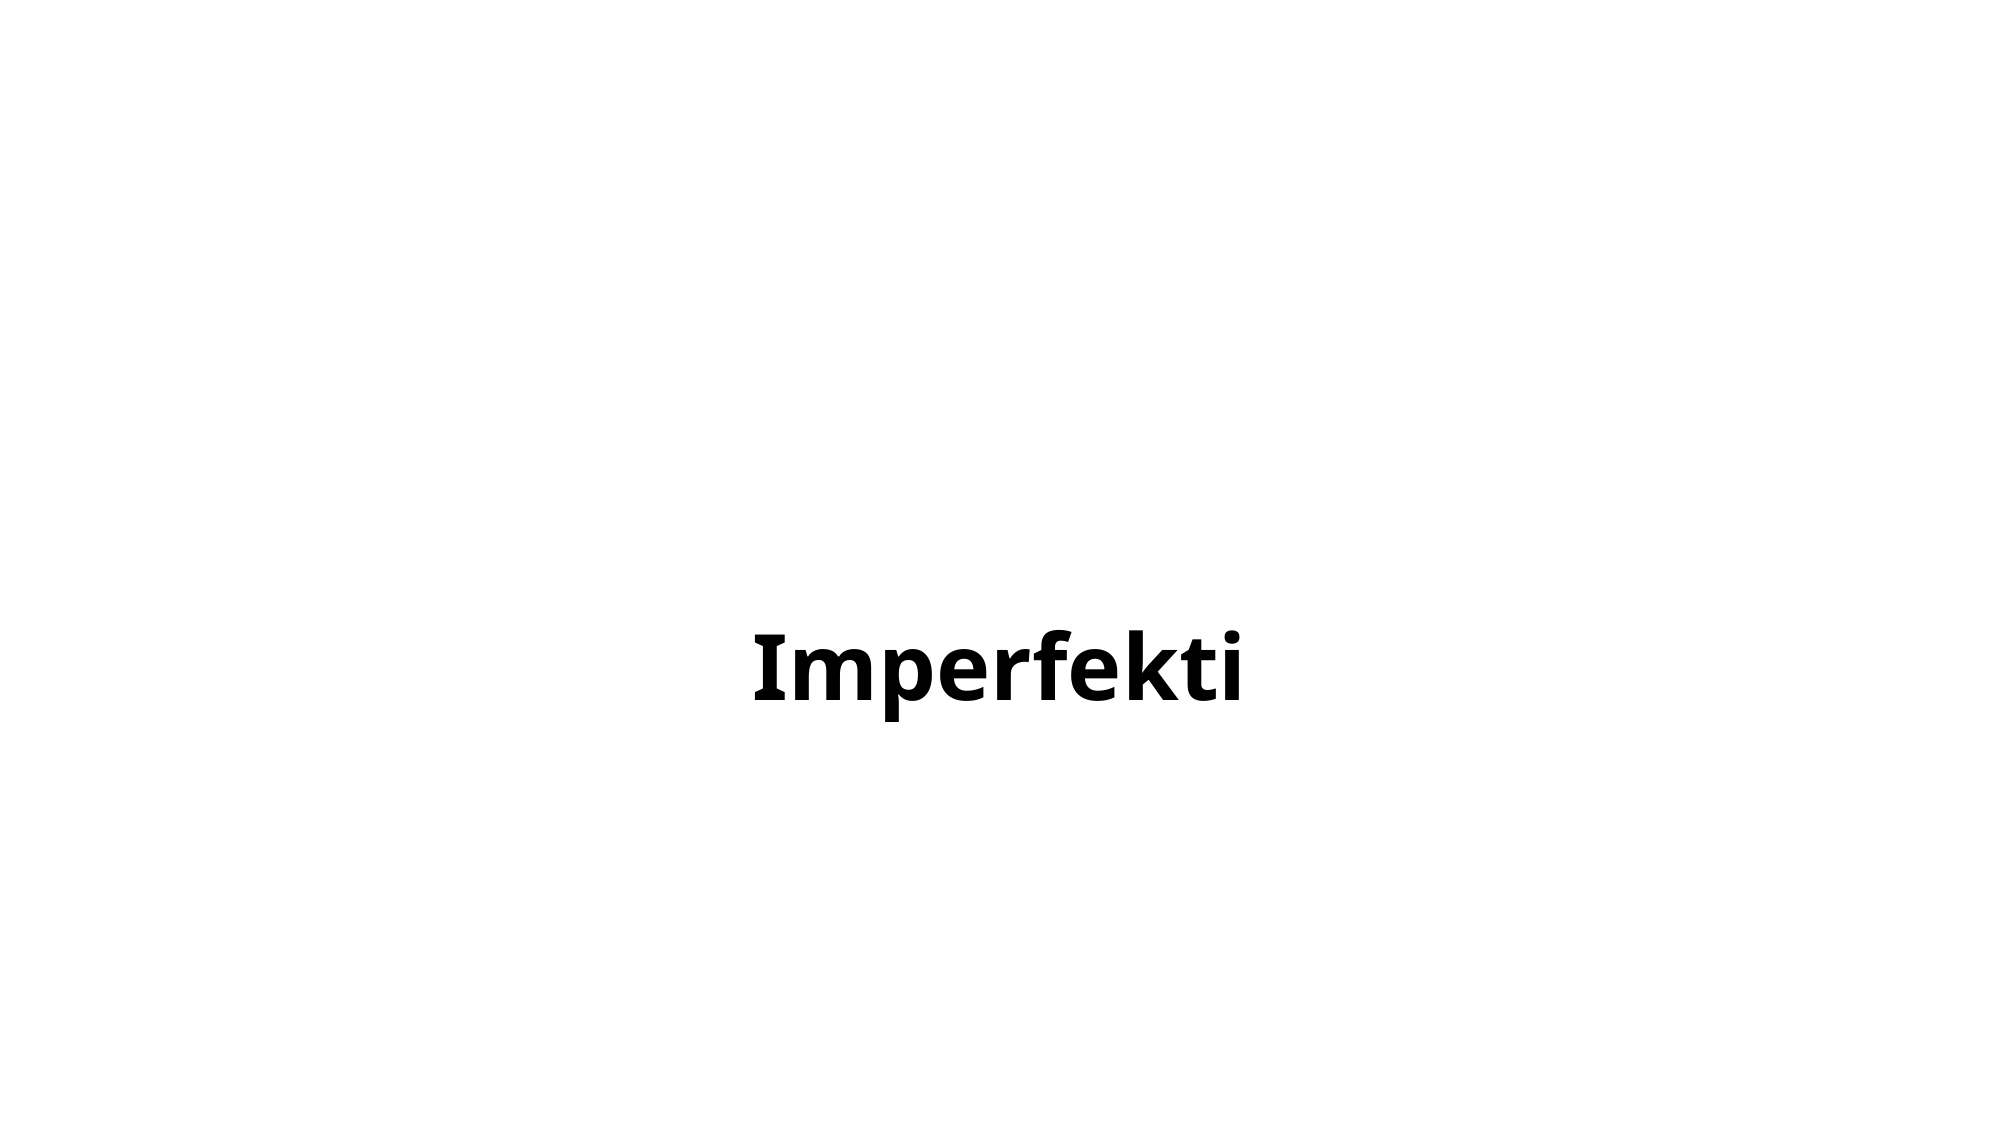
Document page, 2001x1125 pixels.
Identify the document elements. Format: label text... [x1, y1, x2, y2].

title Imperfekti [137, 562, 1863, 780]
